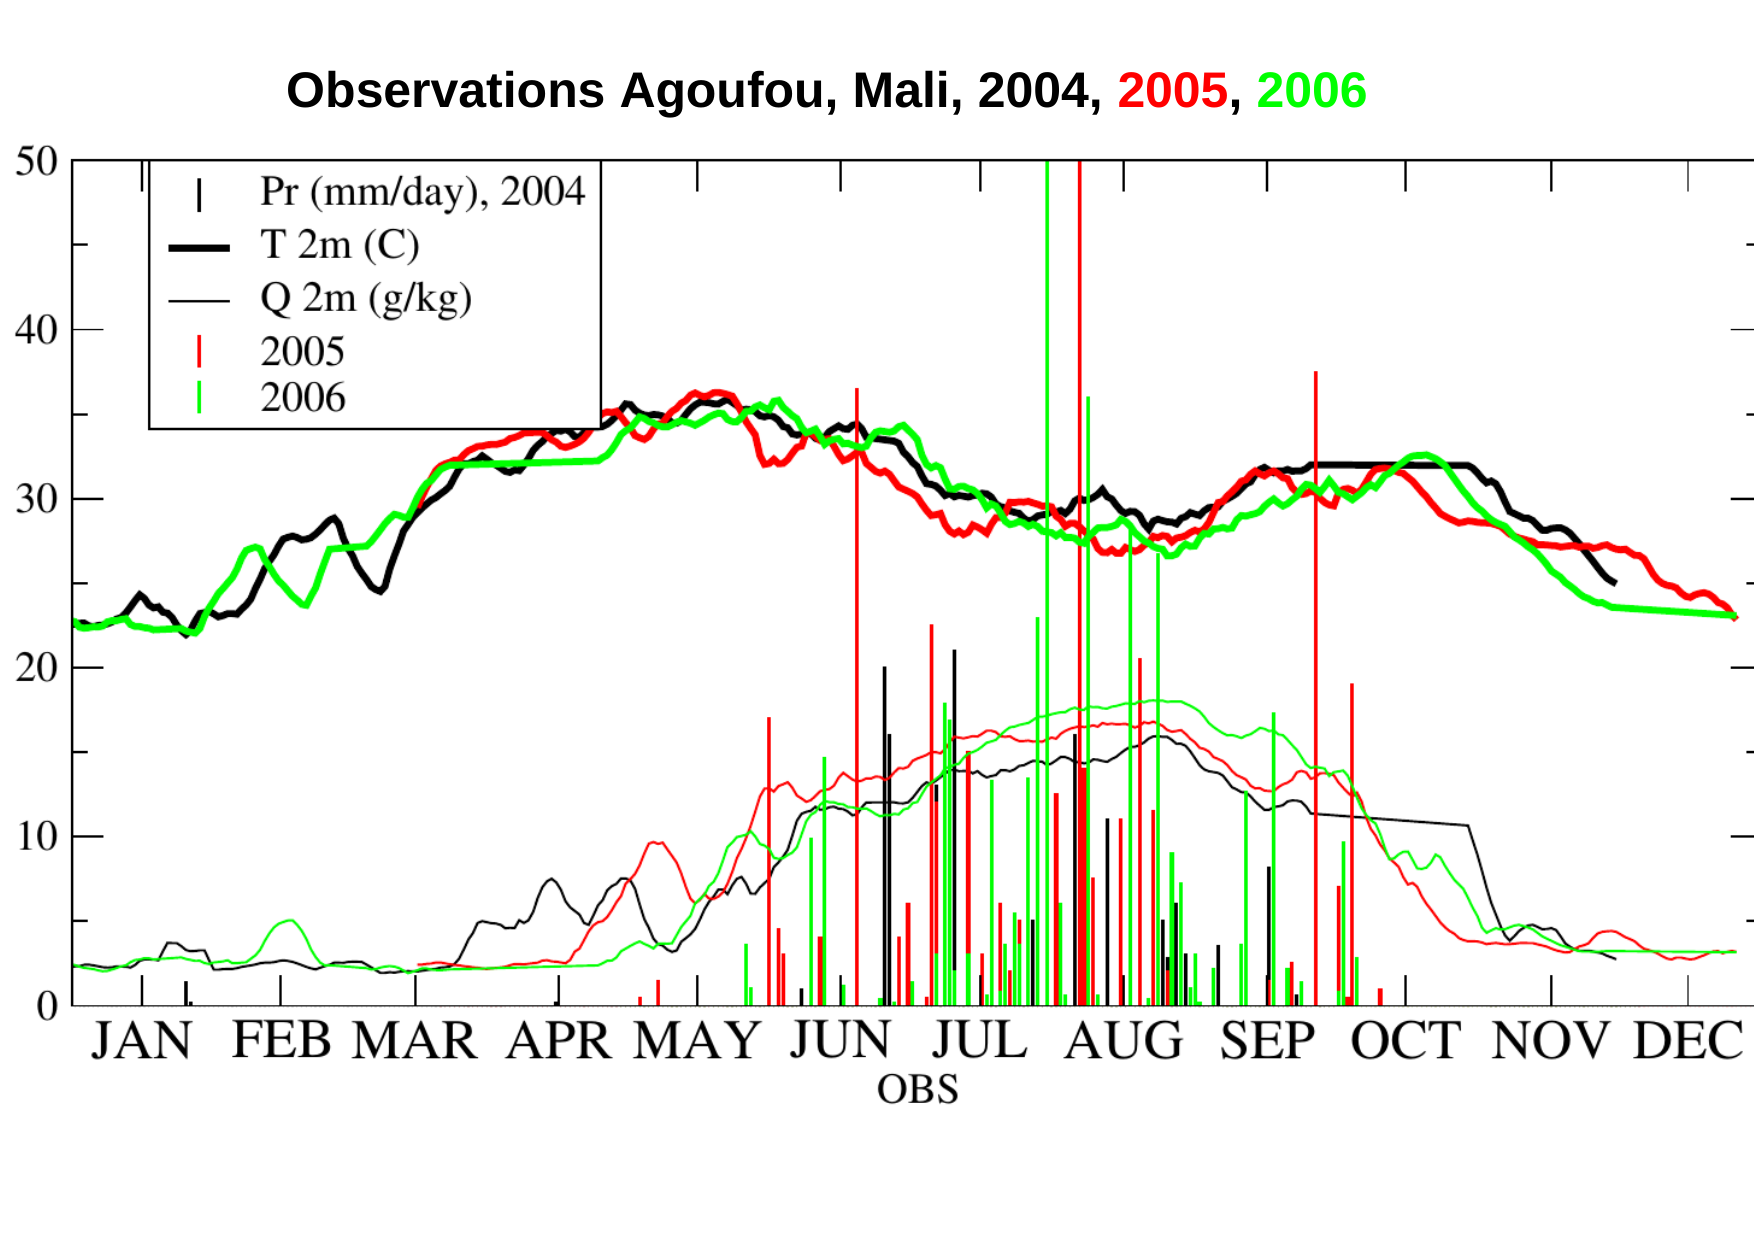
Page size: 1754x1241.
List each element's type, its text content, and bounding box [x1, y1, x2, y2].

picture [12, 141, 1754, 1109]
text_box Observations Agoufou, Mali, 2004, 2005, 2006 [271, 50, 1383, 126]
